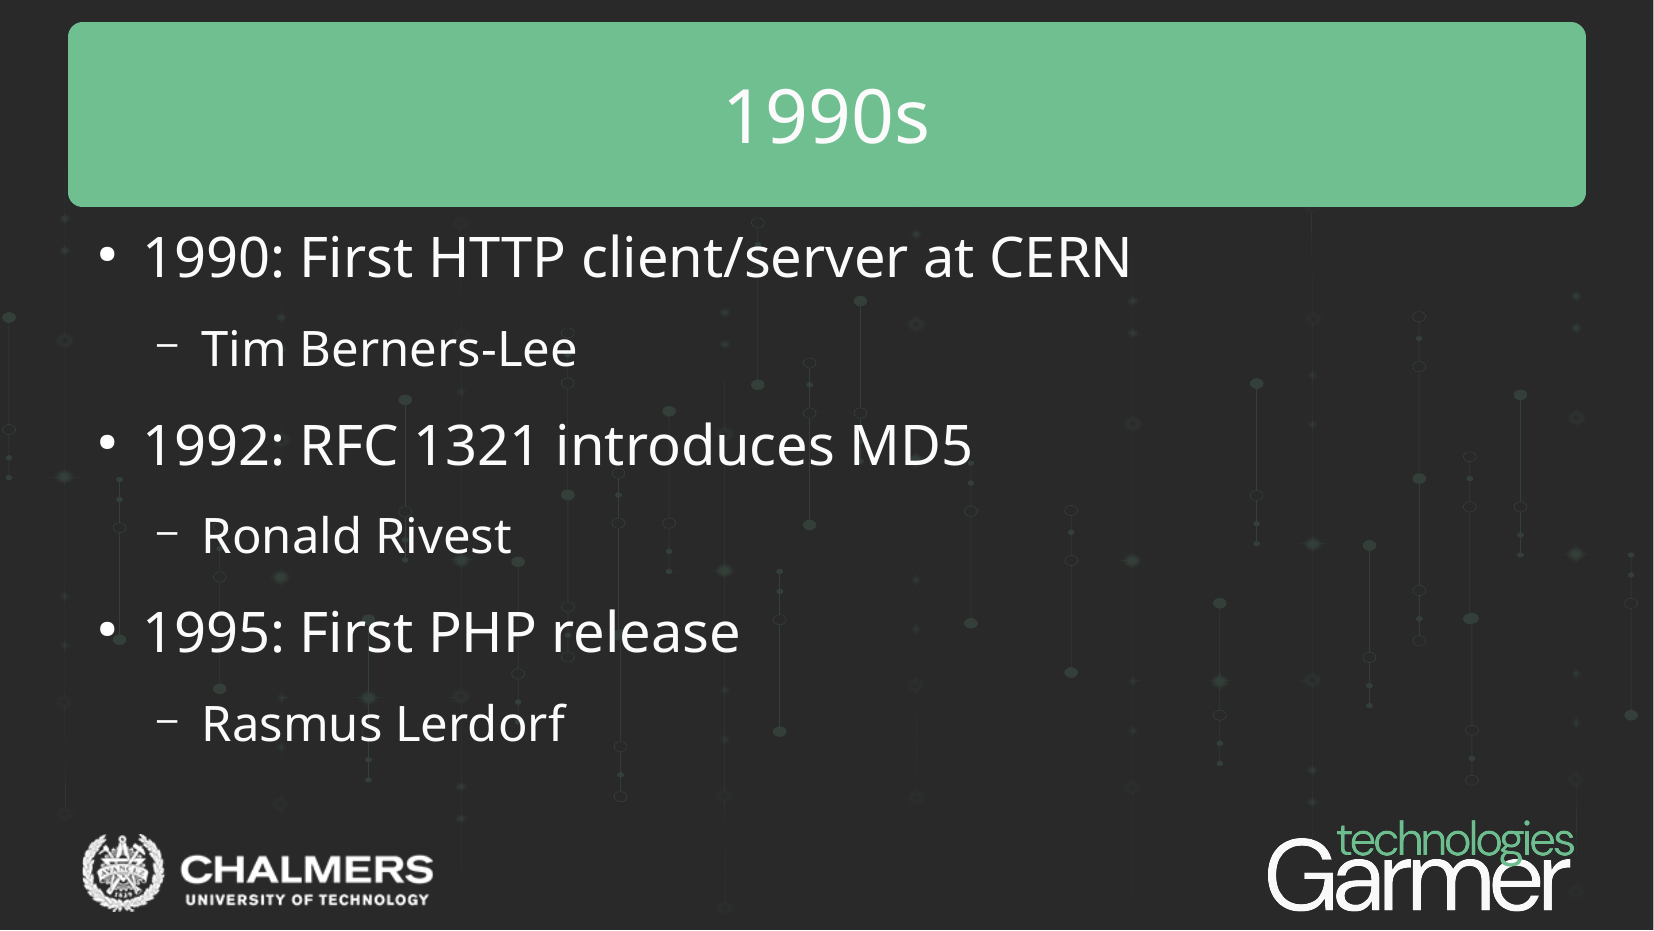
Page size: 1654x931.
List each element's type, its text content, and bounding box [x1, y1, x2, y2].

title 1990s [82, 37, 1571, 193]
list 1990: First HTTP client/server at CERN Tim Berners-Lee 1992: RFC 1321 introduces MD5 Ronald Rivest 1995: First PHP release Rasmus Lerdorf [82, 217, 1571, 758]
picture [1246, 807, 1607, 912]
picture [82, 834, 443, 912]
